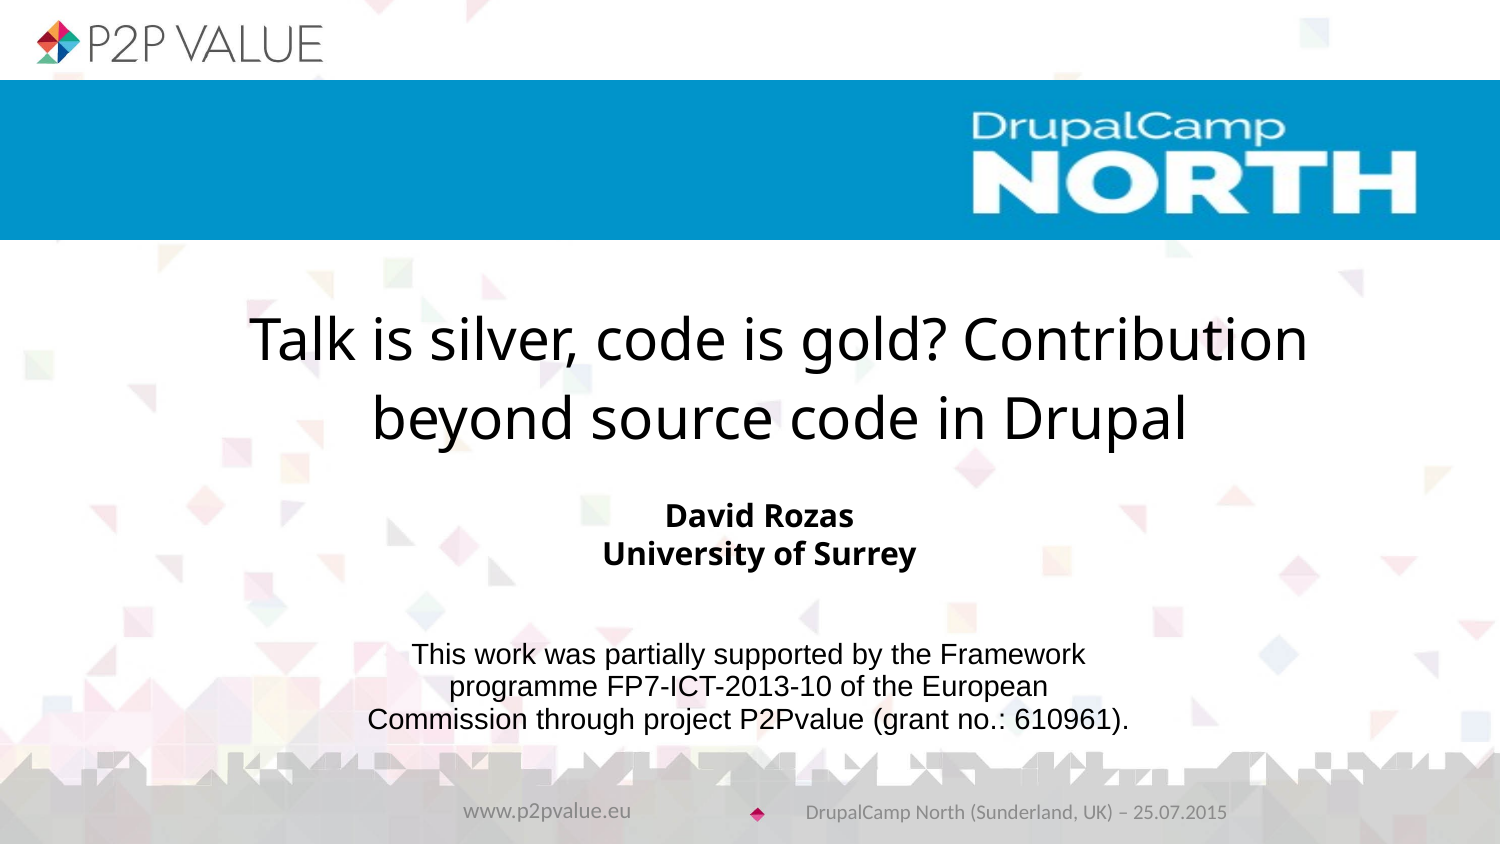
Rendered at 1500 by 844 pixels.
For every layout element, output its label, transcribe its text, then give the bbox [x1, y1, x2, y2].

picture [1065, 150, 1159, 214]
picture [1136, 112, 1286, 147]
picture [1165, 150, 1417, 215]
picture [0, 0, 1500, 79]
text_box www.p2pvalue.eu [456, 789, 675, 829]
subtitle David Rozas University of Surrey [348, 512, 1171, 579]
picture [0, 241, 1500, 844]
title Talk is silver, code is gold? Contribution beyond source code in Drupal [164, 243, 1396, 512]
text_box This work was partially supported by the Framework programme FP7-ICT-2013-10 of the European Commission through project P2Pvalue (grant no.: 610961). [352, 630, 1148, 811]
picture [972, 150, 1060, 215]
picture [972, 111, 1139, 147]
text_box DrupalCamp North (Sunderland, UK) – 25.07.2015 [792, 788, 1485, 834]
